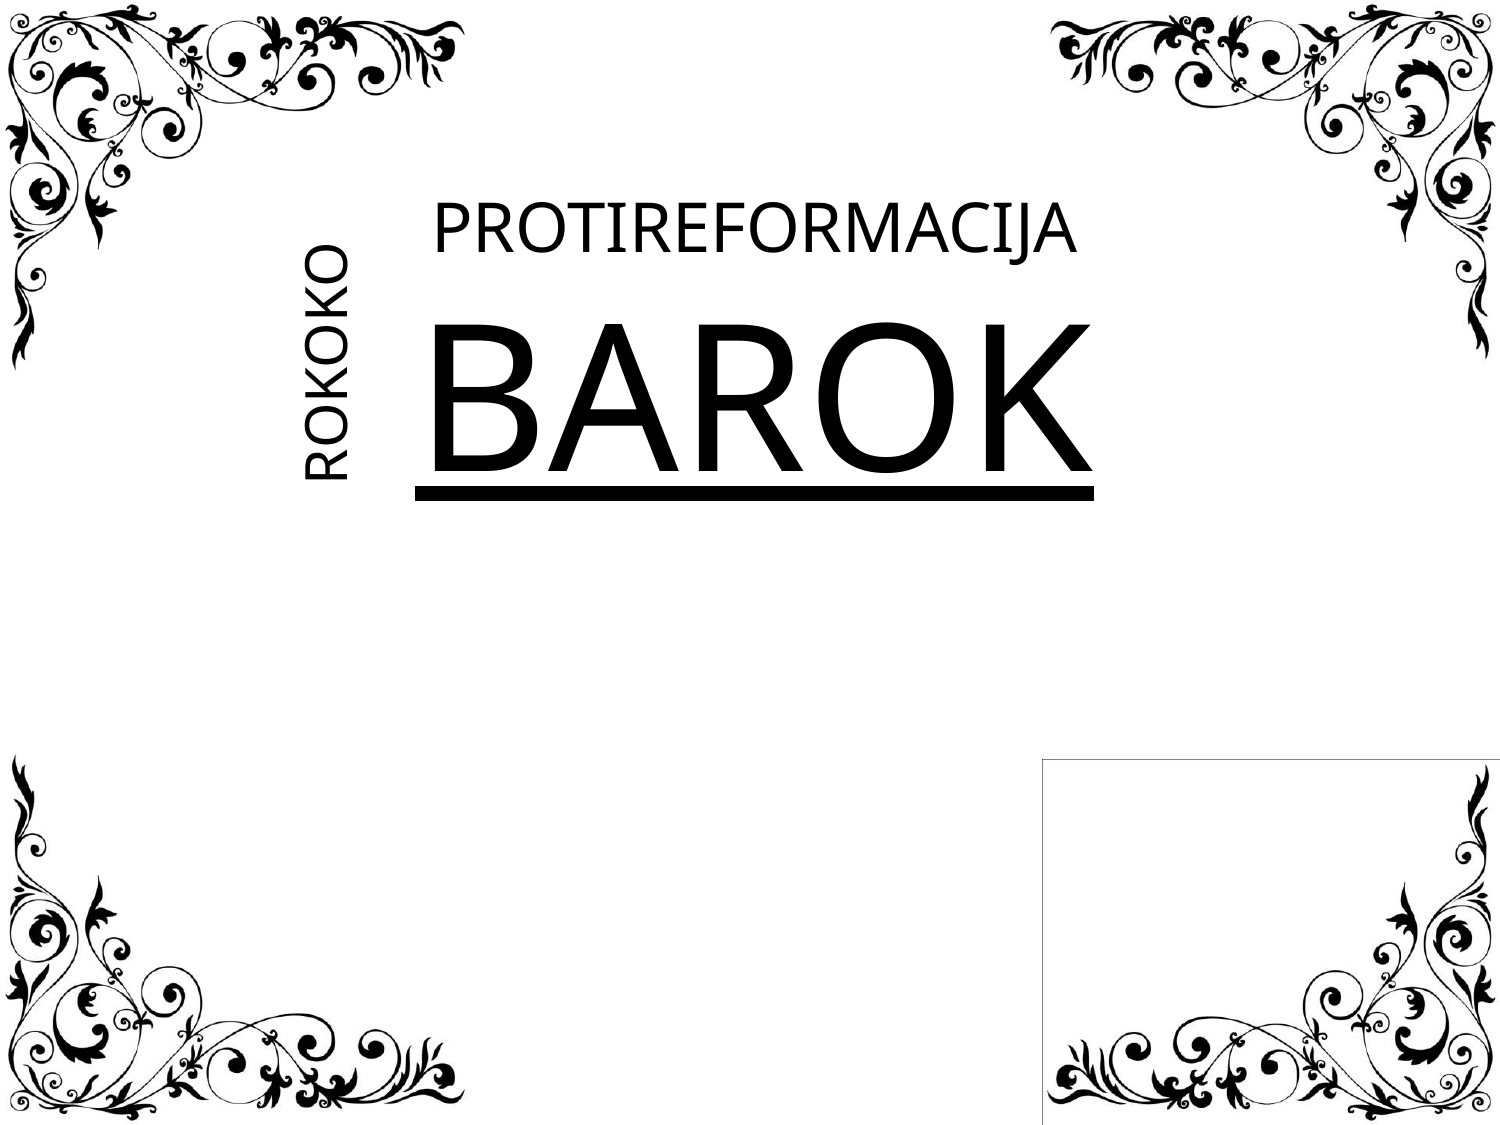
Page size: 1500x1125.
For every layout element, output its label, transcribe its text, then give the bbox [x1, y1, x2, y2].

picture [0, 0, 469, 375]
picture [1042, 759, 1500, 1125]
picture [0, 749, 469, 1125]
title PROTIREFORMACIJA BAROK [117, 175, 1393, 622]
picture [1045, 0, 1500, 364]
text_box ROKOKO [281, 164, 367, 500]
